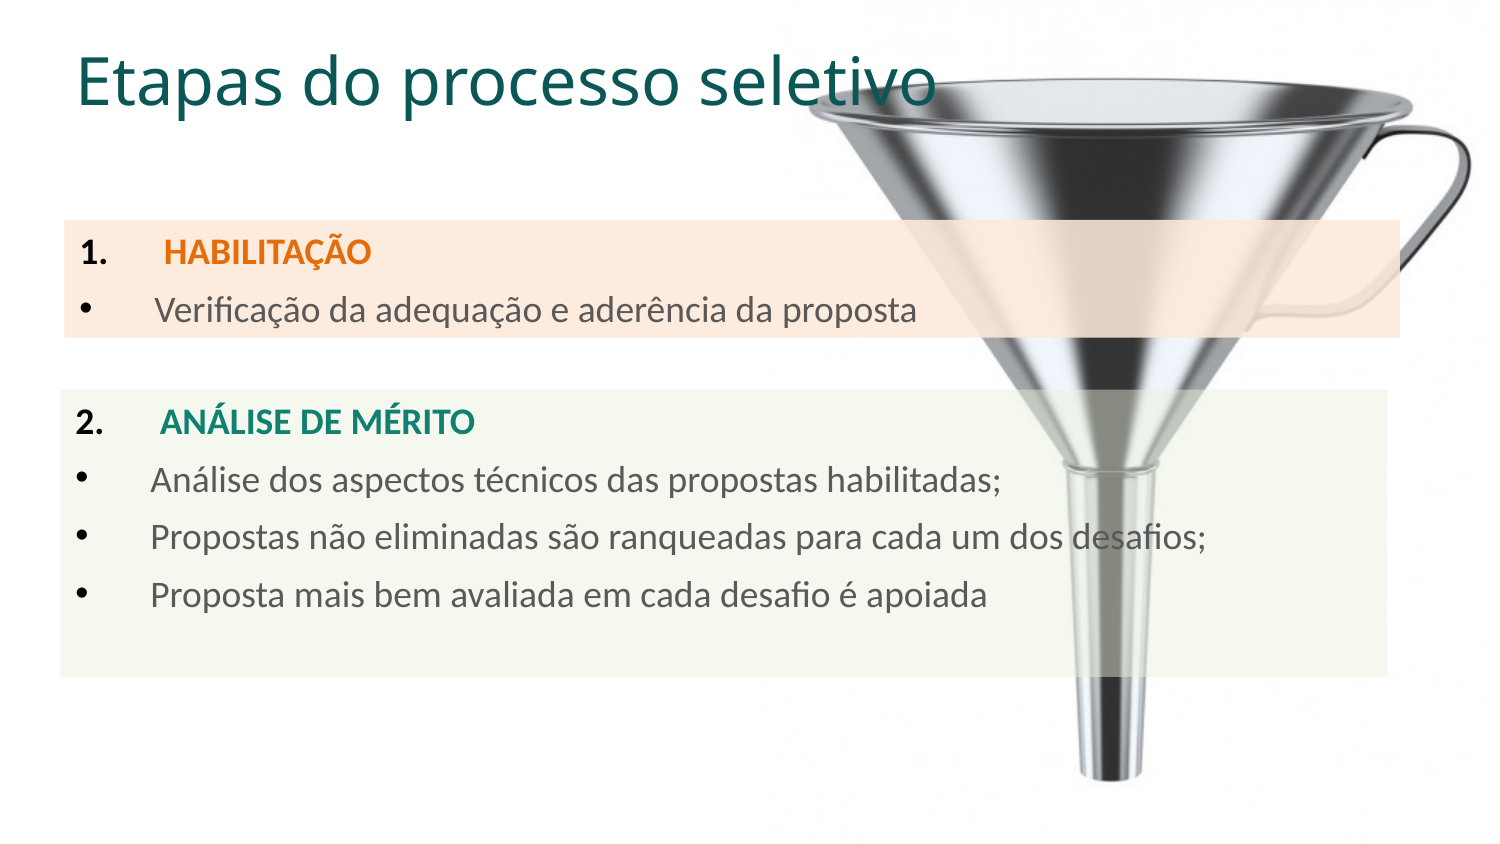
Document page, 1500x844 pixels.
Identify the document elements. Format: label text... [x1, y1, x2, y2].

picture [758, 0, 1492, 844]
text_box ANÁLISE DE MÉRITO Análise dos aspectos técnicos das propostas habilitadas; Propostas não eliminadas são ranqueadas para cada um dos desafios; Proposta mais bem avaliada em cada desafio é apoiada [60, 389, 1388, 677]
text_box Etapas do processo seletivo [60, 31, 1486, 128]
text_box HABILITAÇÃO Verificação da adequação e aderência da proposta [64, 220, 1400, 338]
